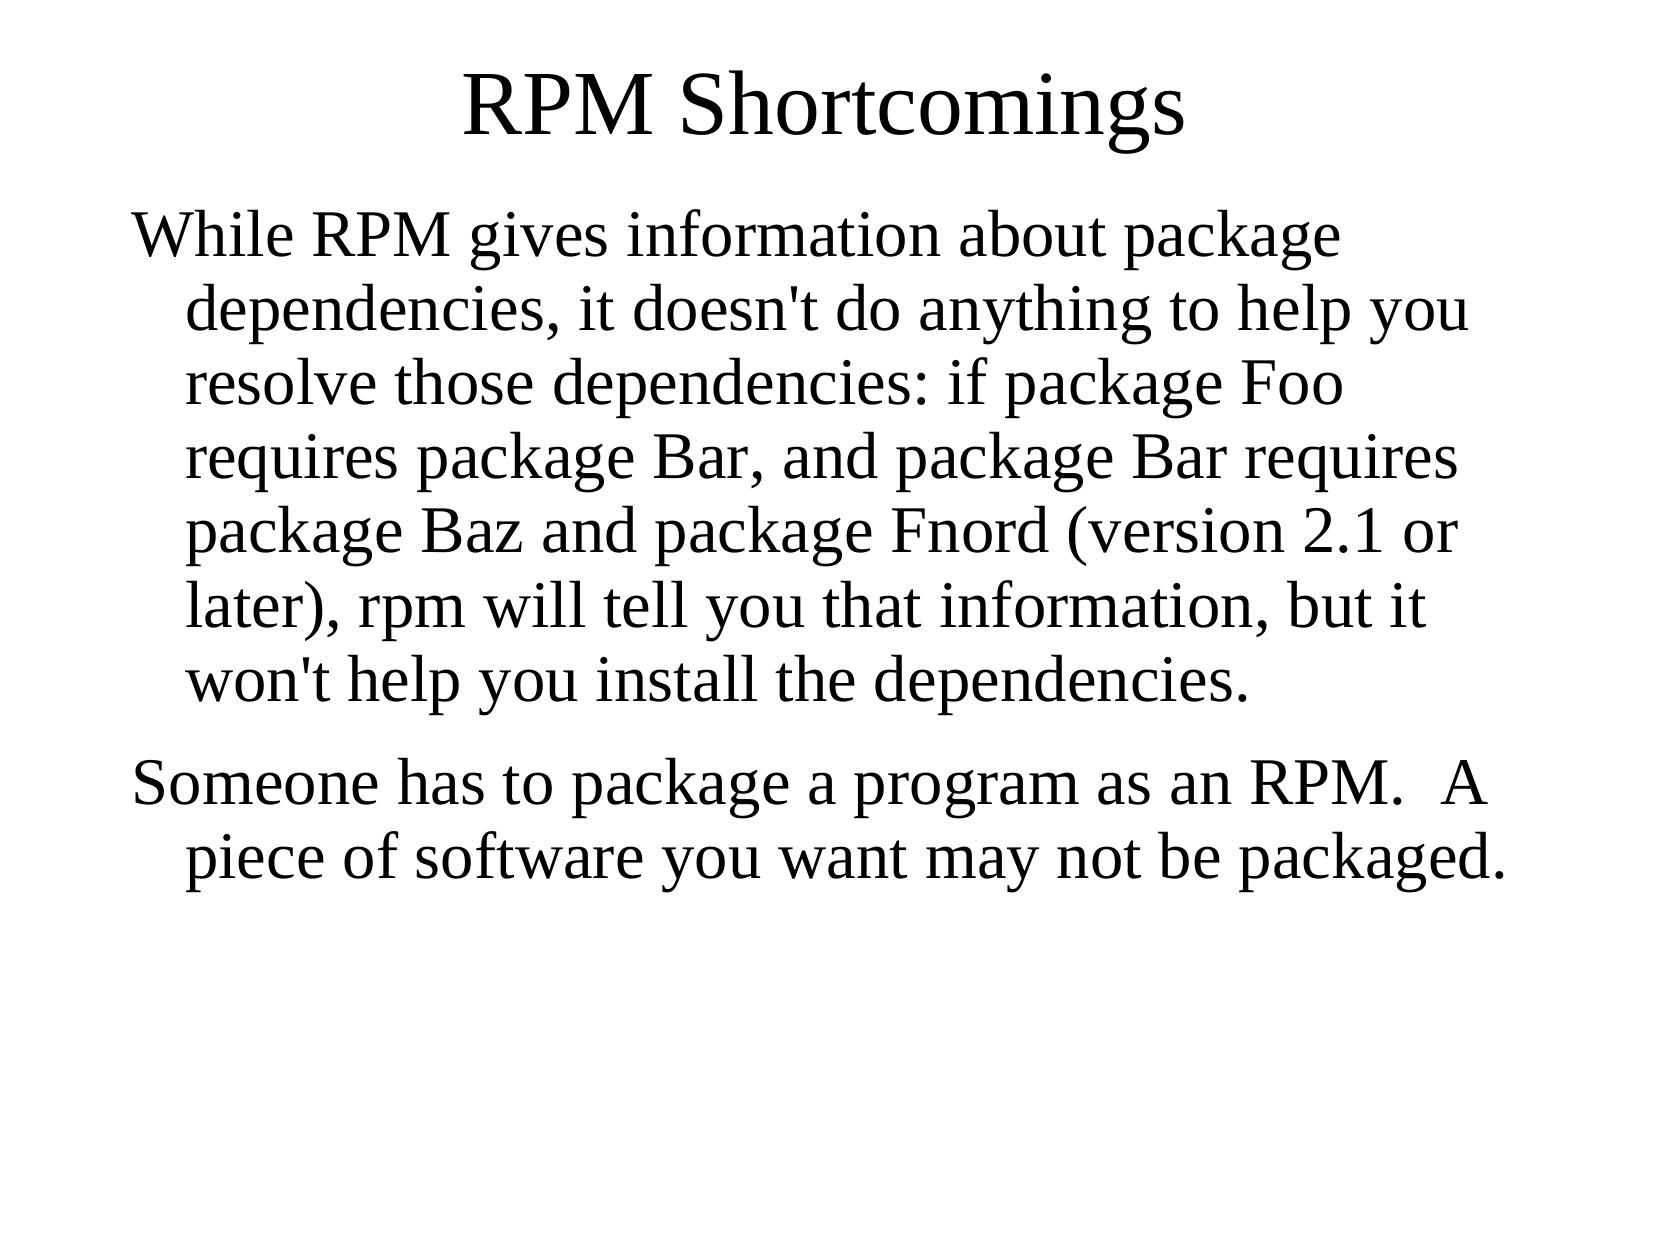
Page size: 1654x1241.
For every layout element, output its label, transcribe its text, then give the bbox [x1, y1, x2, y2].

list While RPM gives information about package dependencies, it doesn't do anything to help you resolve those dependencies: if package Foo requires package Bar, and package Bar requires package Baz and package Fnord (version 2.1 or later), rpm will tell you that information, but it won't help you install the dependencies. Someone has to package a program as an RPM. A piece of software you want may not be packaged. [114, 197, 1527, 1153]
title RPM Shortcomings [118, 0, 1532, 208]
